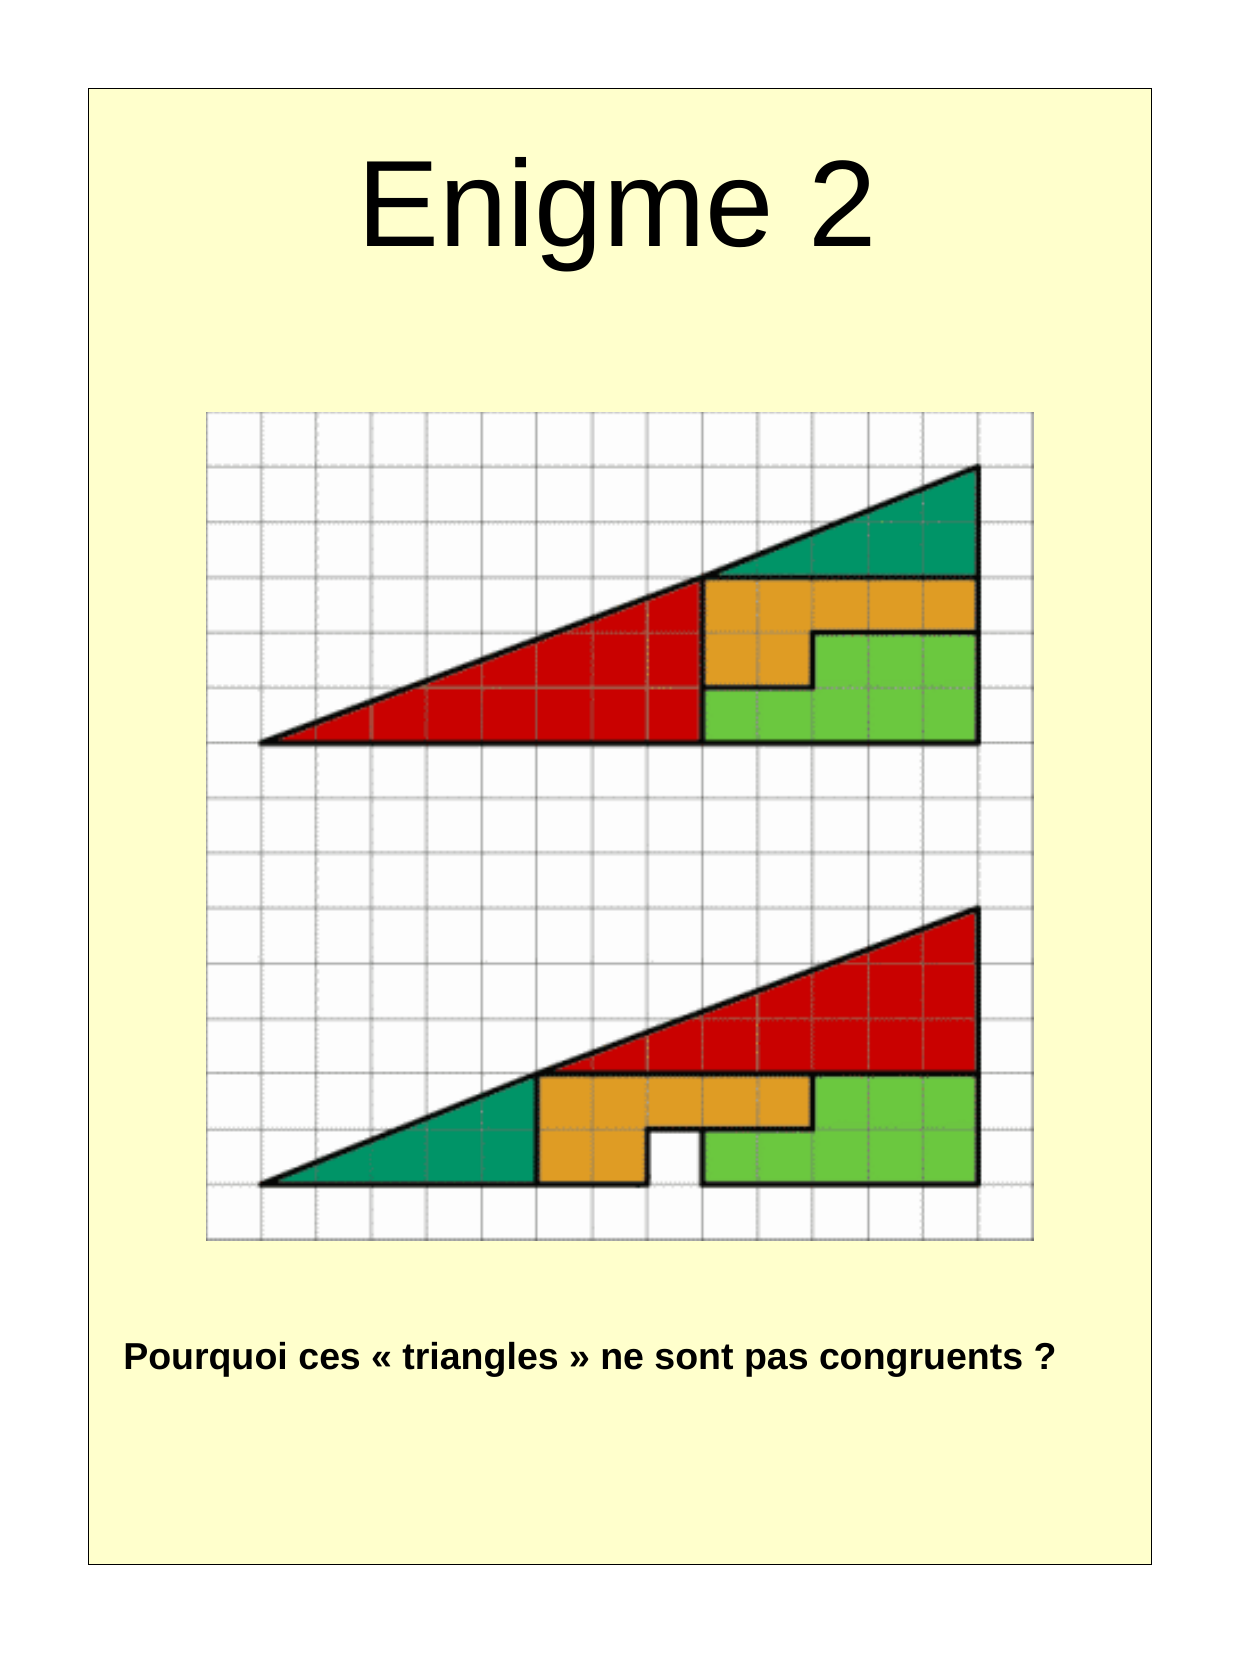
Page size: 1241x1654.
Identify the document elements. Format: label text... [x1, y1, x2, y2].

title Enigme 2 [59, 0, 1175, 412]
picture [206, 412, 1034, 1241]
text_box [88, 412, 1152, 1565]
text_box Pourquoi ces « triangles » ne sont pas congruents ? [88, 1328, 1093, 1386]
